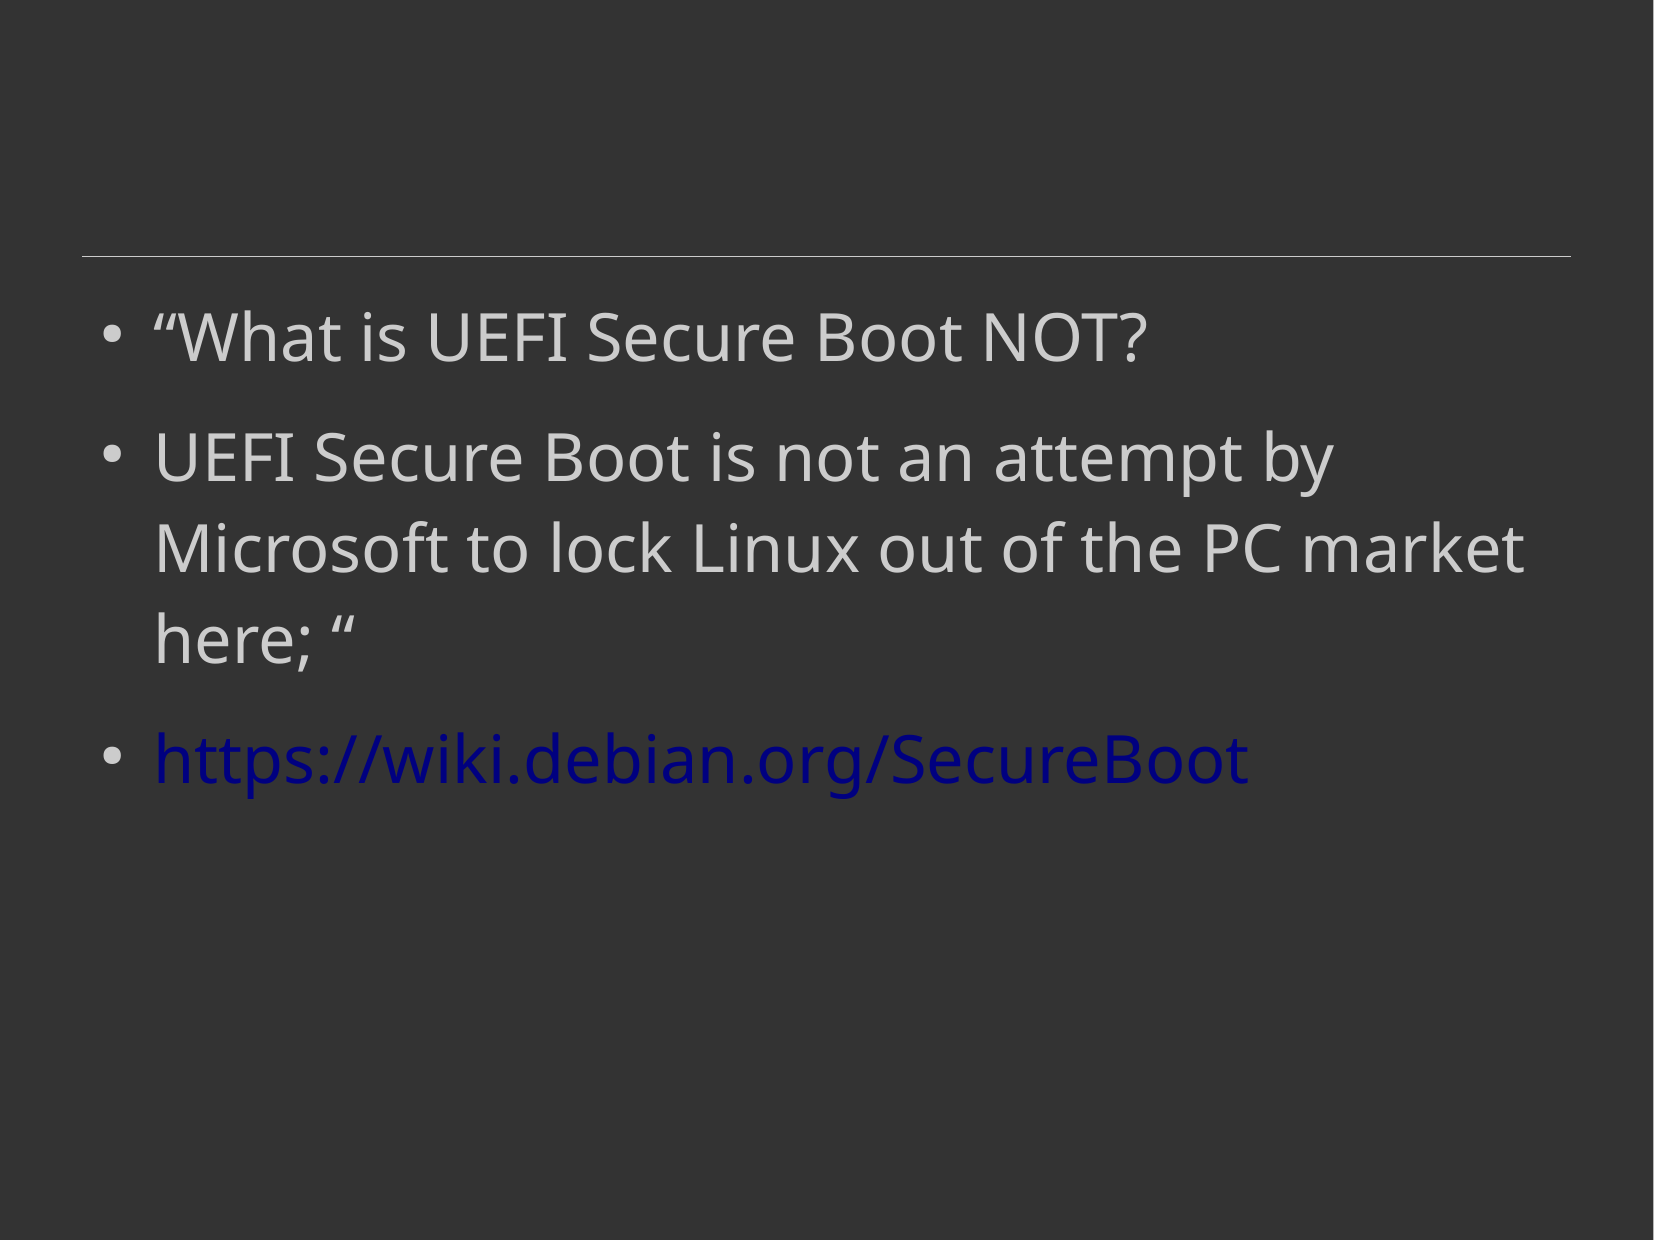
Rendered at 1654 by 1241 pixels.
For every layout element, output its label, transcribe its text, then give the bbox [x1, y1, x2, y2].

list “What is UEFI Secure Boot NOT? UEFI Secure Boot is not an attempt by Microsoft to lock Linux out of the PC market here; “ https://wiki.debian.org/SecureBoot [82, 290, 1571, 1010]
